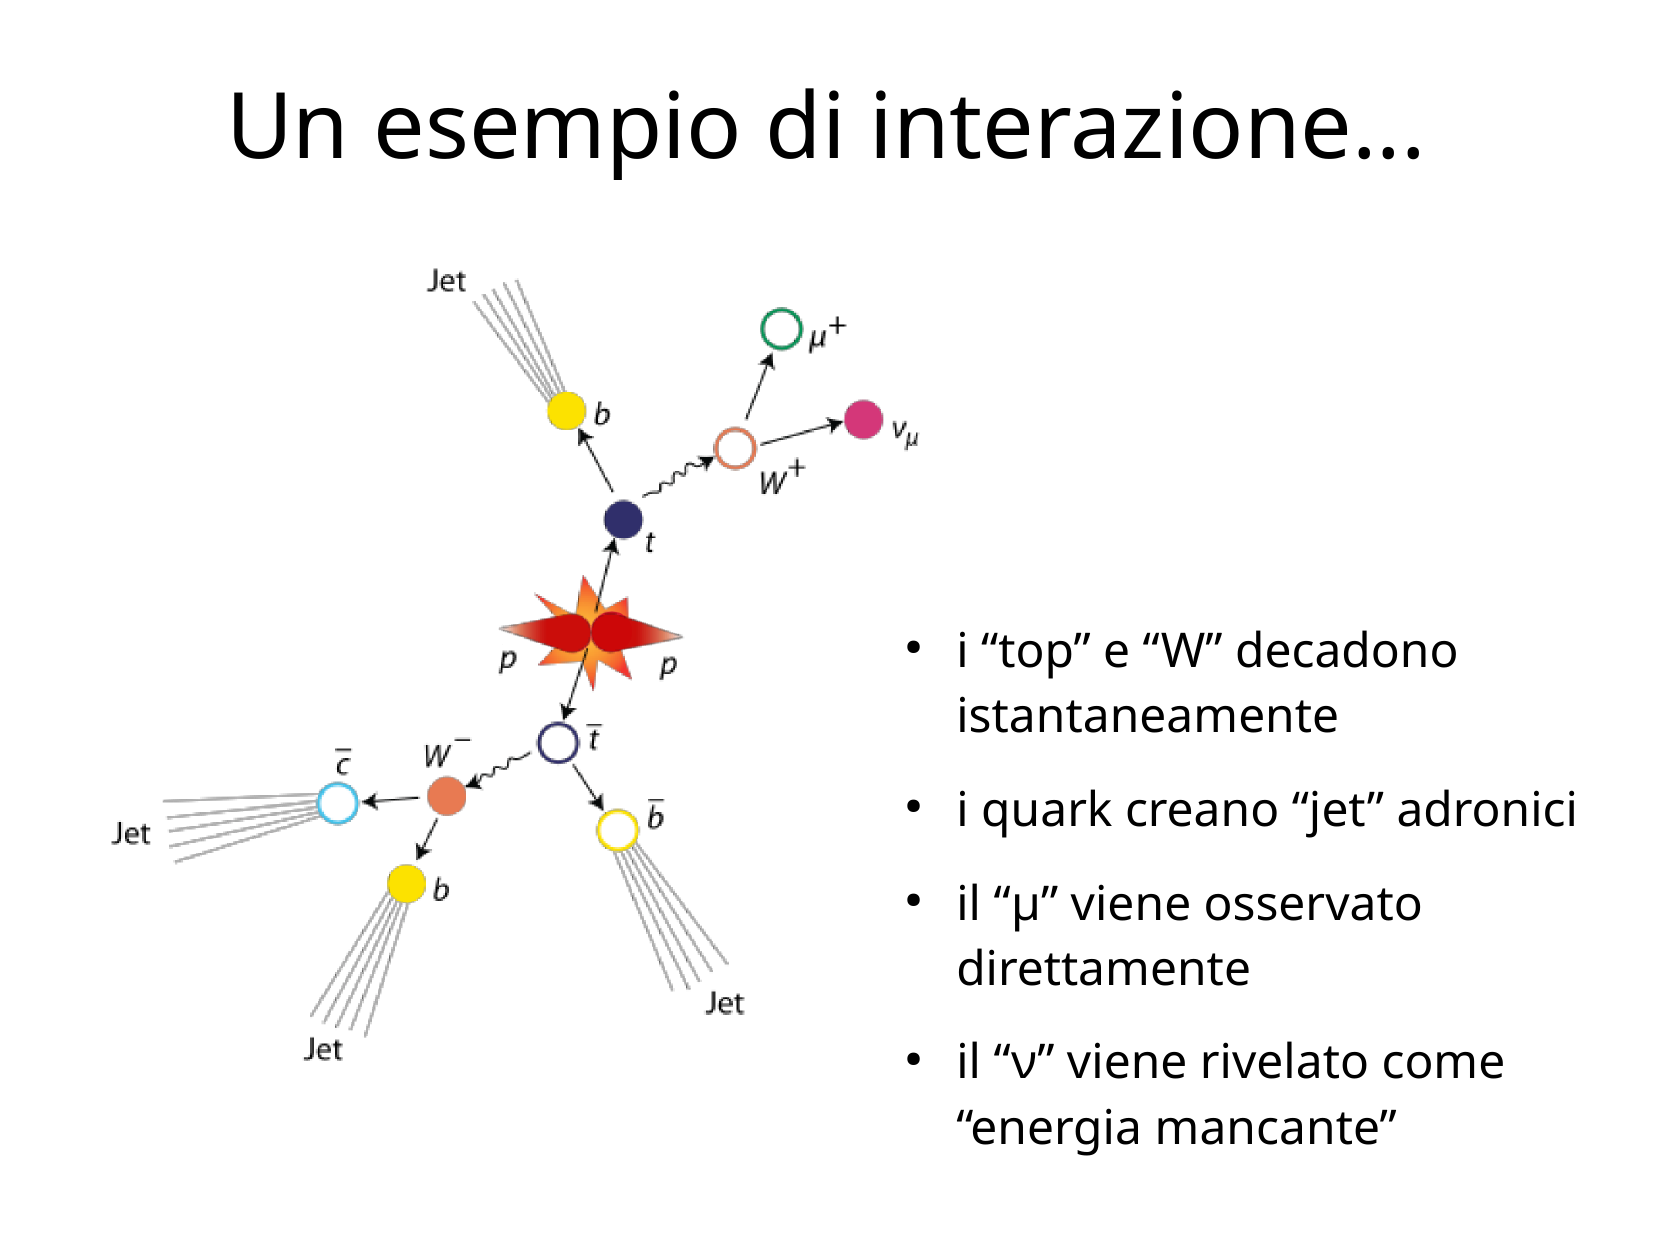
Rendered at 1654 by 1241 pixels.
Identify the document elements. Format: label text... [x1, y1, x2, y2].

title Un esempio di interazione... [82, 19, 1571, 227]
list i “top” e “W” decadono istantaneamente i quark creano “jet” adronici il “μ” viene osservato direttamente il “ν” viene rivelato come “energia mancante” [888, 616, 1615, 1163]
picture [75, 258, 935, 1088]
